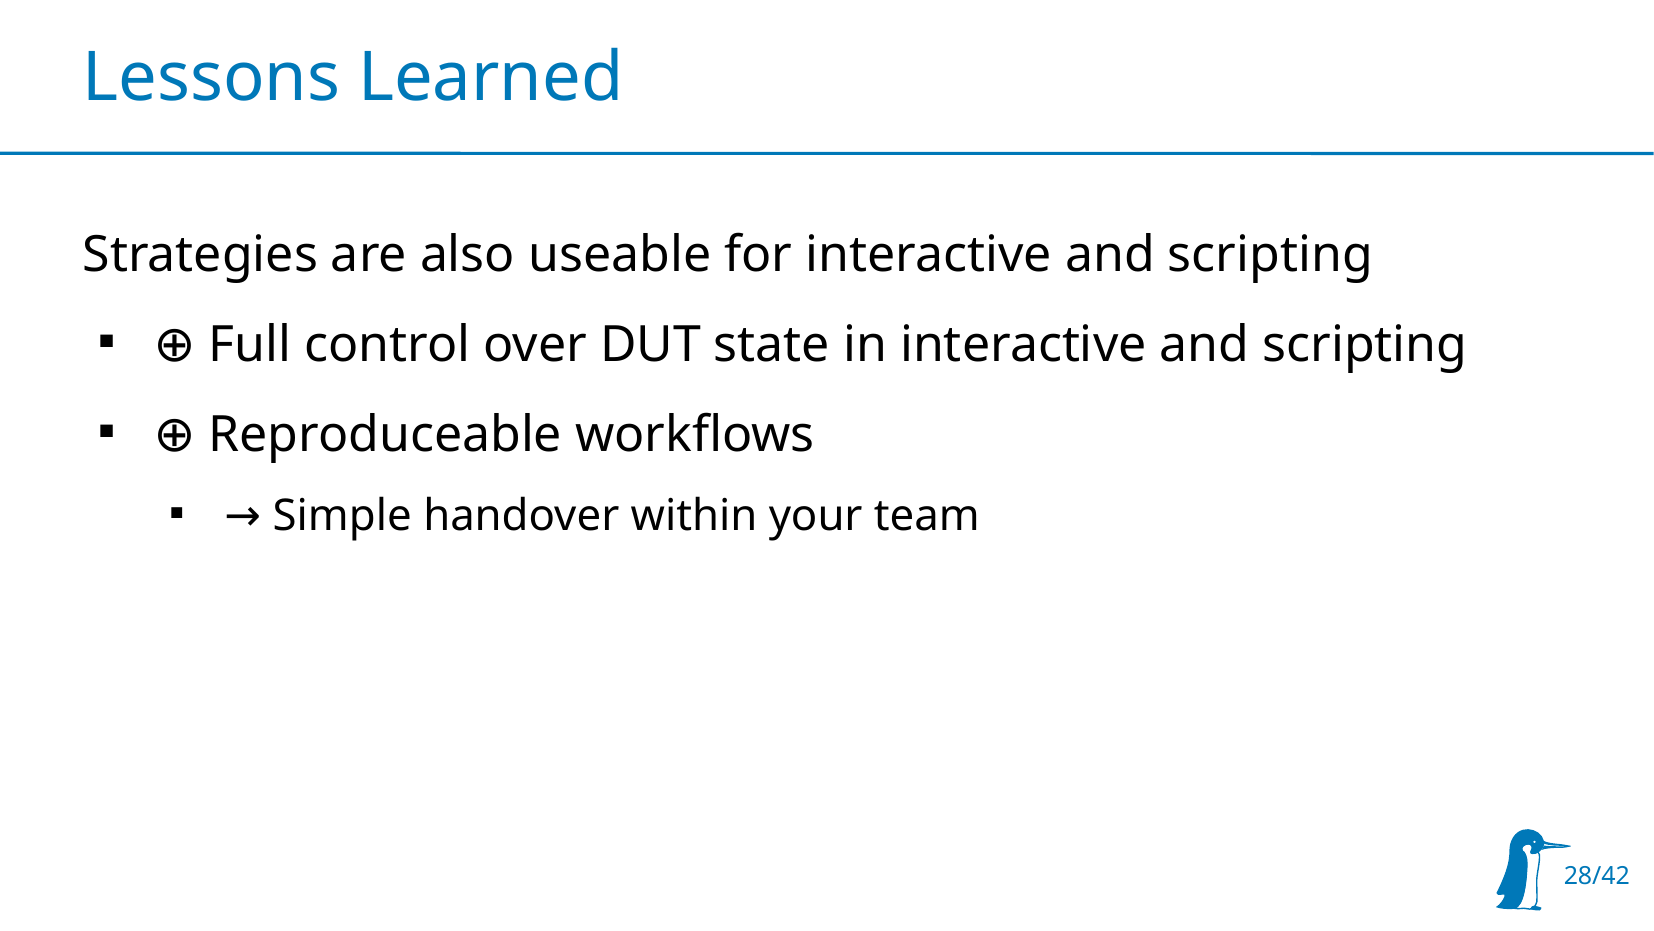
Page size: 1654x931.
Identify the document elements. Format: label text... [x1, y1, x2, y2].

title Lessons Learned [82, 30, 1571, 121]
list Strategies are also useable for interactive and scripting ⊕ Full control over DUT state in interactive and scripting ⊕ Reproduceable workflows → Simple handover within your team [82, 217, 1571, 861]
